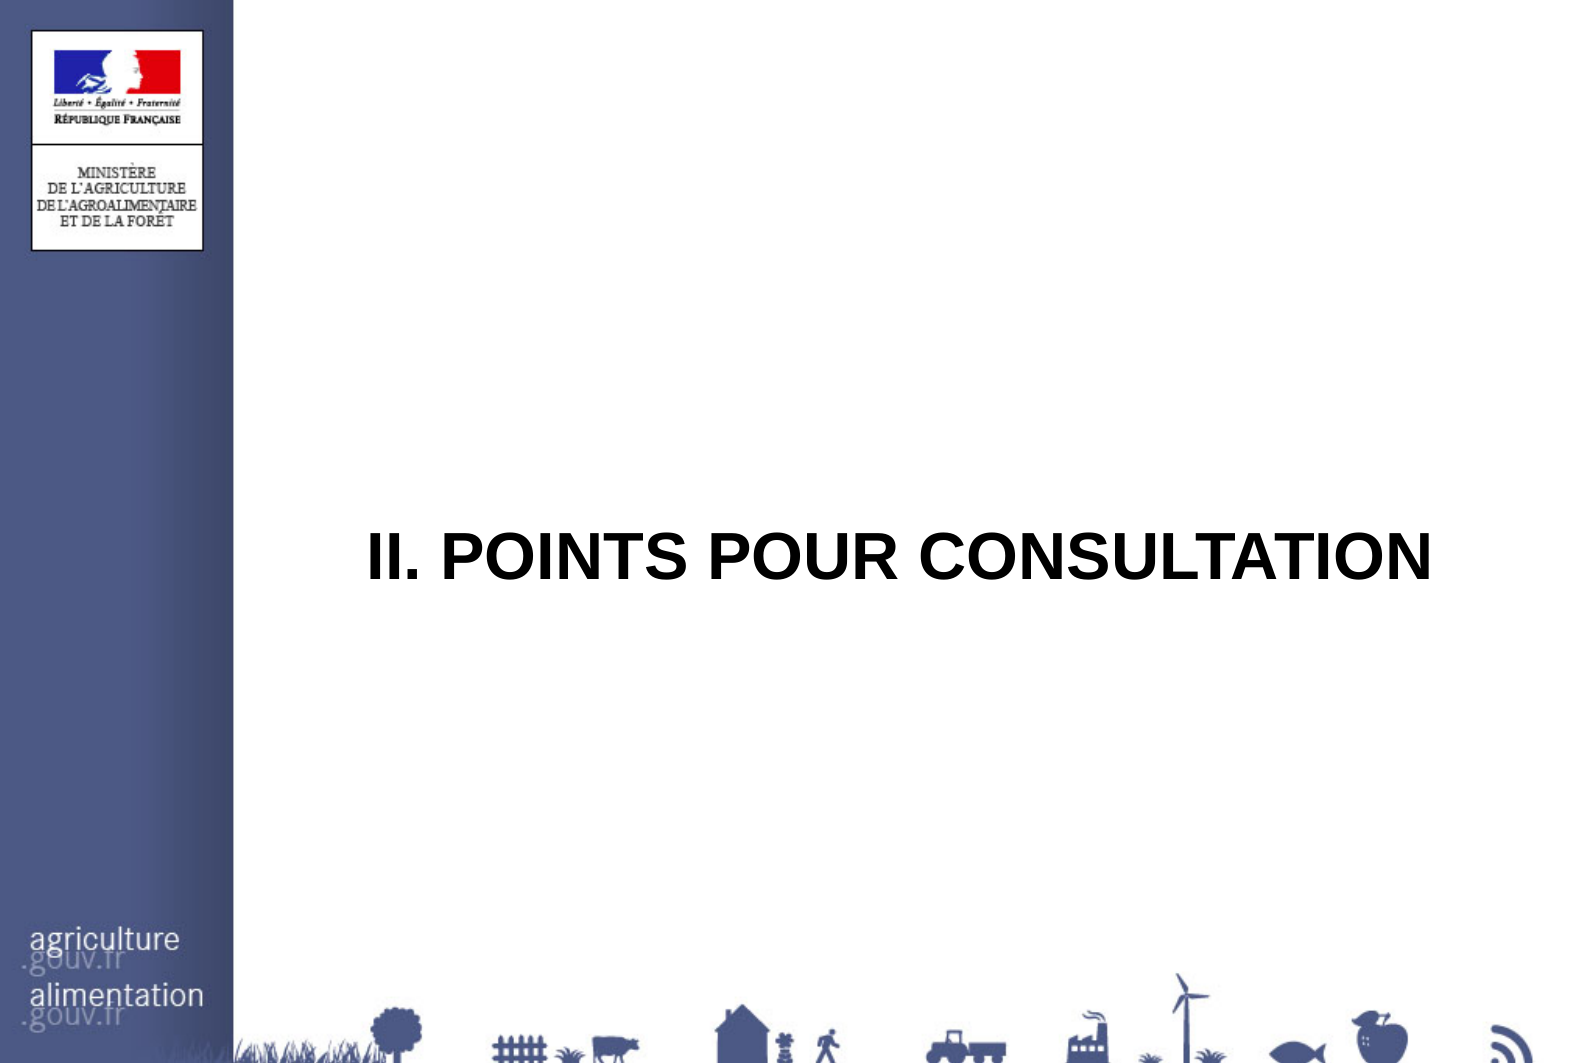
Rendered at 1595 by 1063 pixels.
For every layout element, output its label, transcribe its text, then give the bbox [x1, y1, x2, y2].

subtitle II. POINTS POUR CONSULTATION [265, 248, 1536, 866]
picture [0, 0, 1595, 1063]
